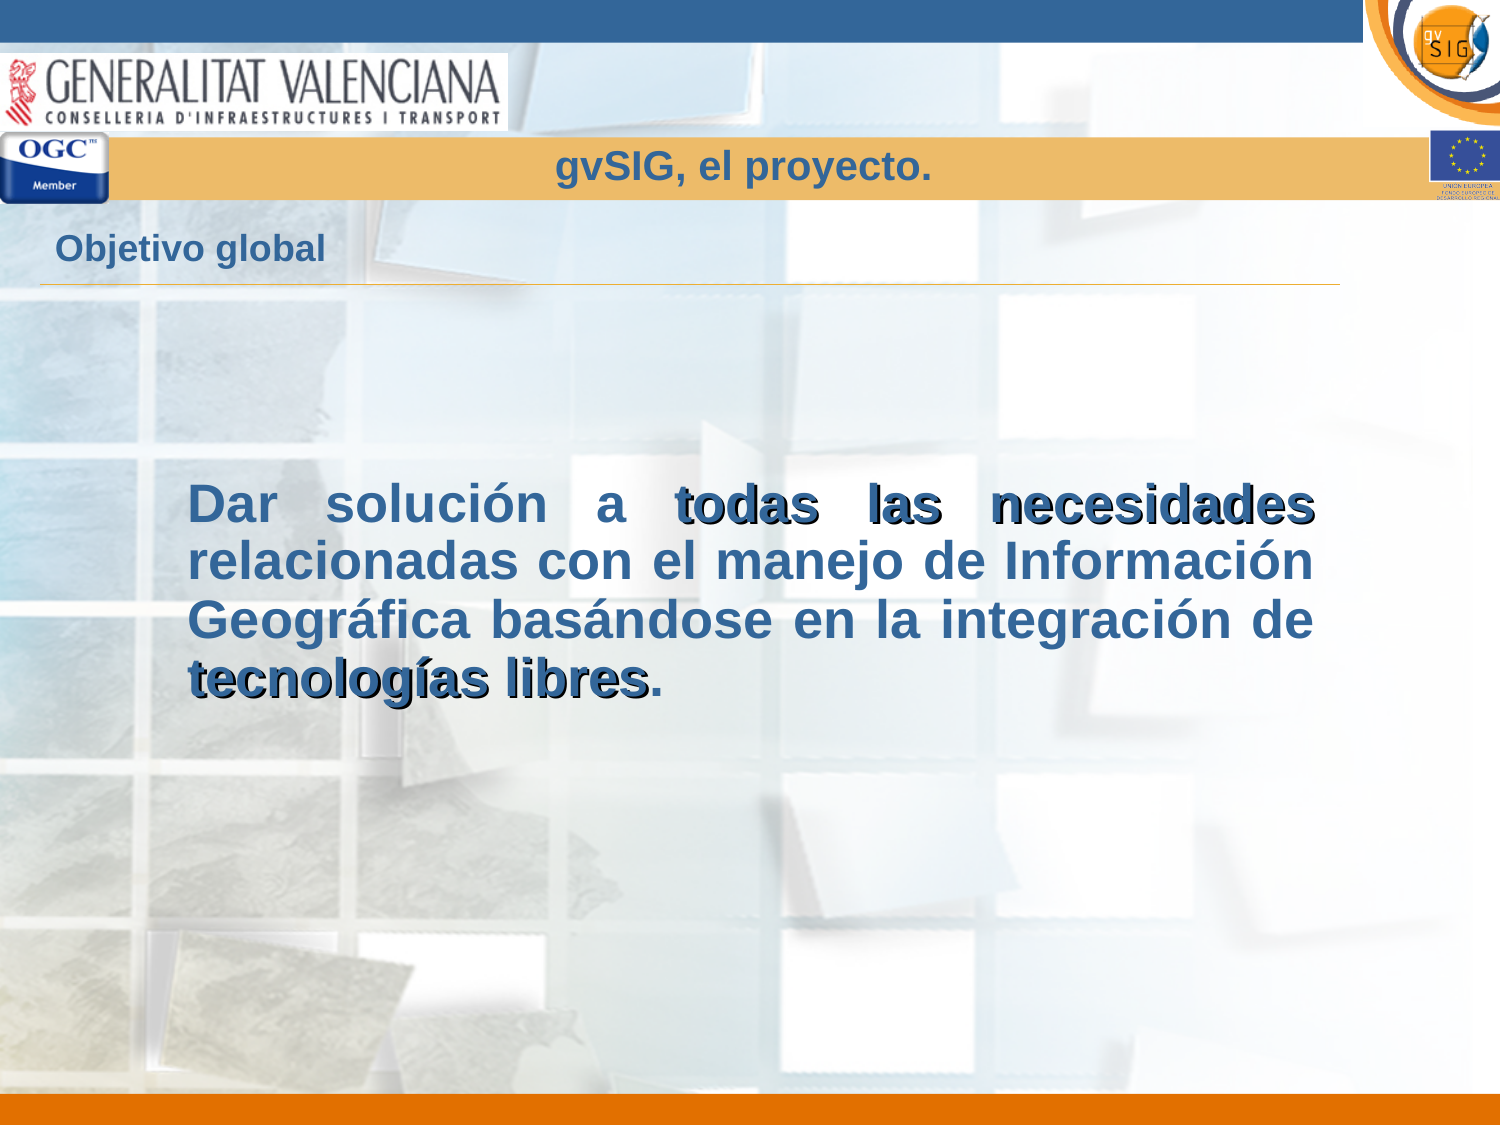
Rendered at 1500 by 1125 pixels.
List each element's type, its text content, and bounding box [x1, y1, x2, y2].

picture [0, 53, 508, 131]
picture [0, 132, 109, 137]
picture [1363, 0, 1500, 127]
picture [1429, 129, 1500, 200]
text_box gvSIG, el proyecto. [0, 137, 1488, 203]
text_box Objetivo global [40, 222, 691, 283]
text_box Dar solución a todas las necesidades relacionadas con el manejo de Información Geográfica basándose en la integración de tecnologías libres. [172, 467, 1412, 724]
